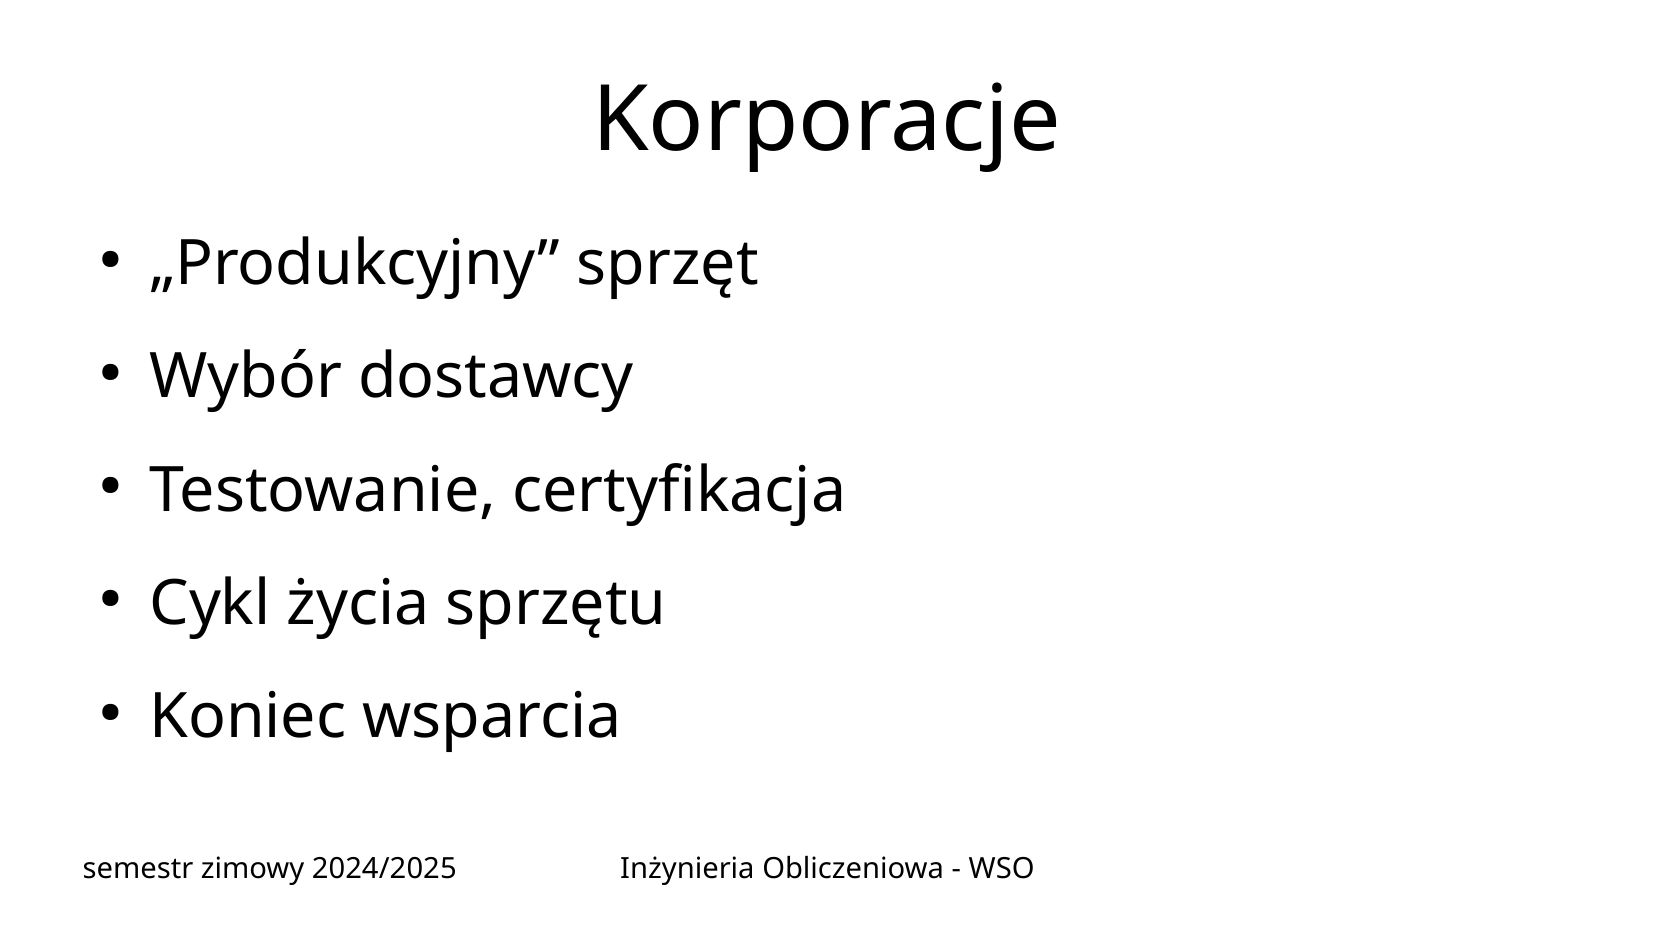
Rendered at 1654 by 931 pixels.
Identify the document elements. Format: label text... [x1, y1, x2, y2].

list „Produkcyjny” sprzęt Wybór dostawcy Testowanie, certyfikacja Cykl życia sprzętu Koniec wsparcia [82, 217, 1571, 758]
title Korporacje [82, 37, 1571, 193]
